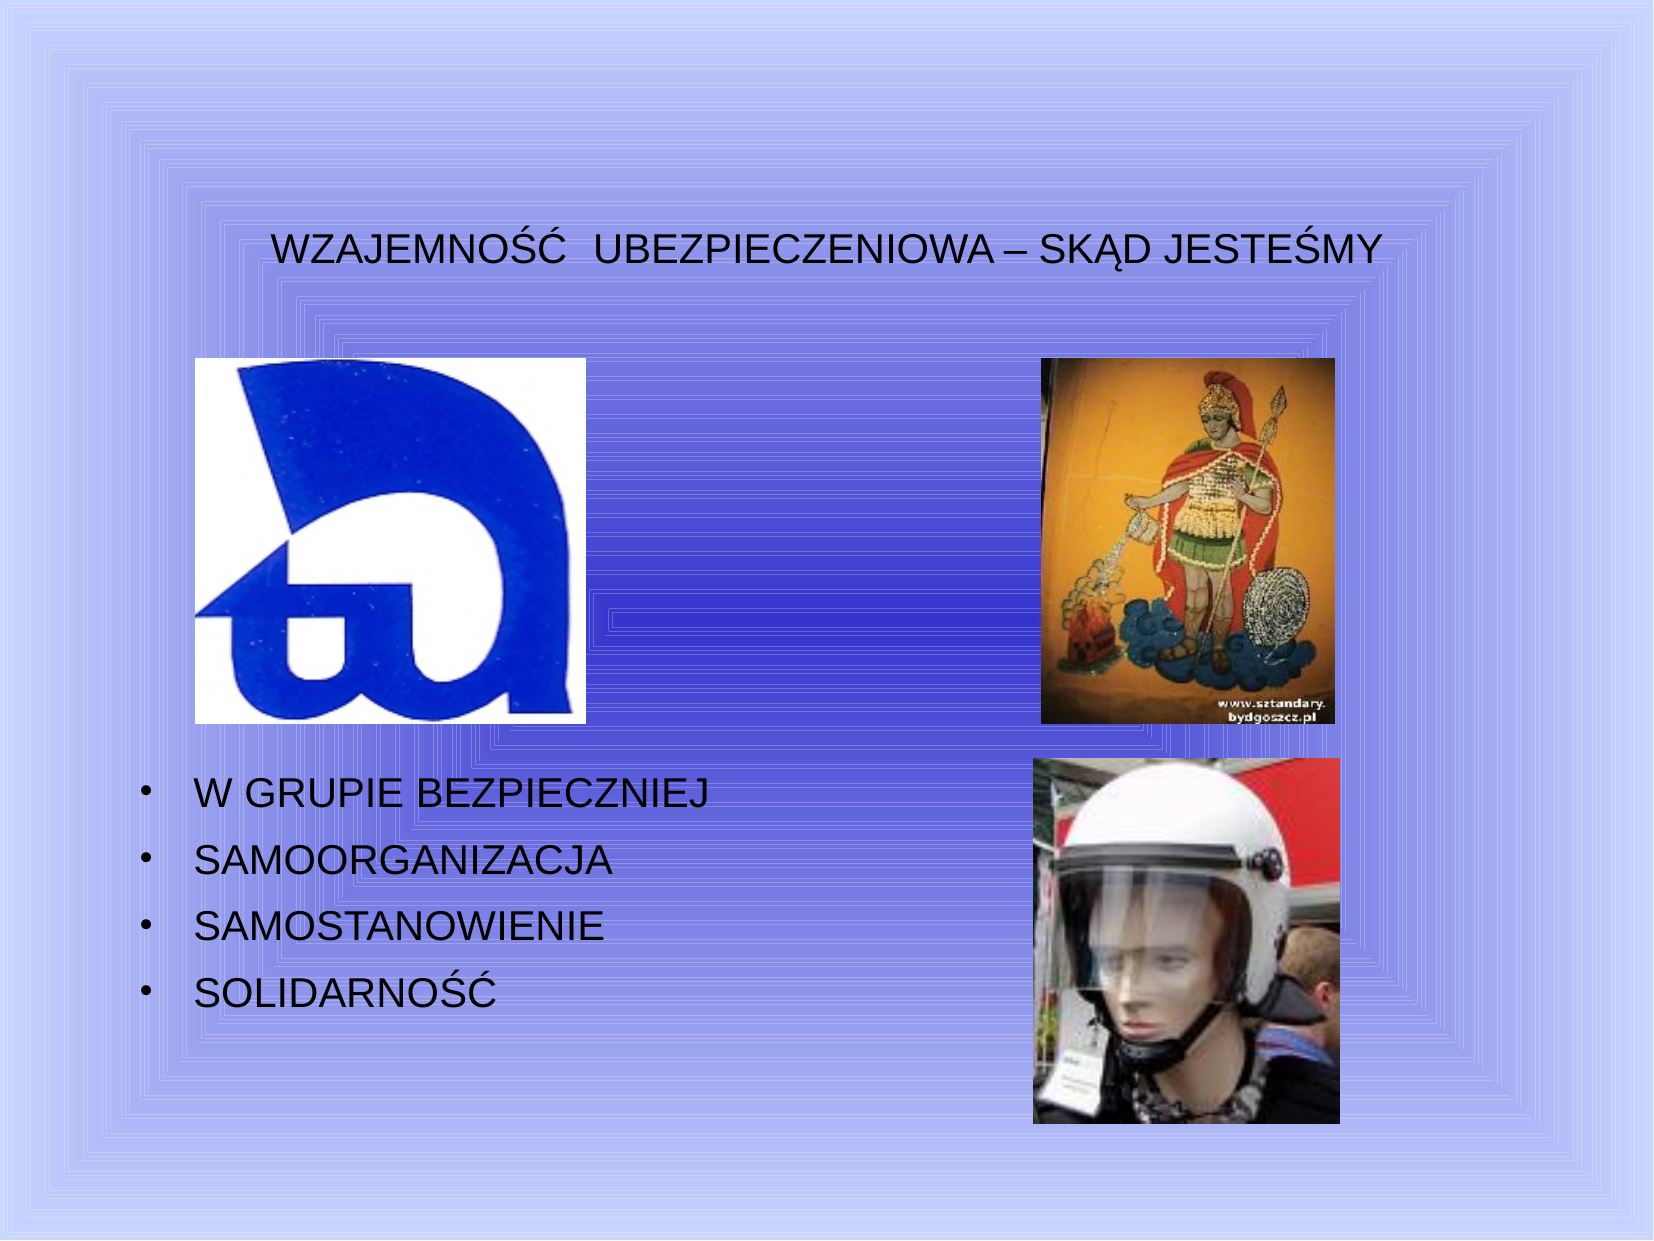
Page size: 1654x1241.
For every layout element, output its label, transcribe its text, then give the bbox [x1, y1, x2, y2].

chart [195, 358, 586, 724]
title WZAJEMNOŚĆ UBEZPIECZENIOWA – SKĄD JESTEŚMY [124, 97, 1530, 358]
text_box W GRUPIE BEZPIECZNIEJ SAMOORGANIZACJA SAMOSTANOWIENIE SOLIDARNOŚĆ [123, 758, 810, 1125]
picture [1033, 758, 1340, 1124]
picture [1041, 358, 1335, 724]
